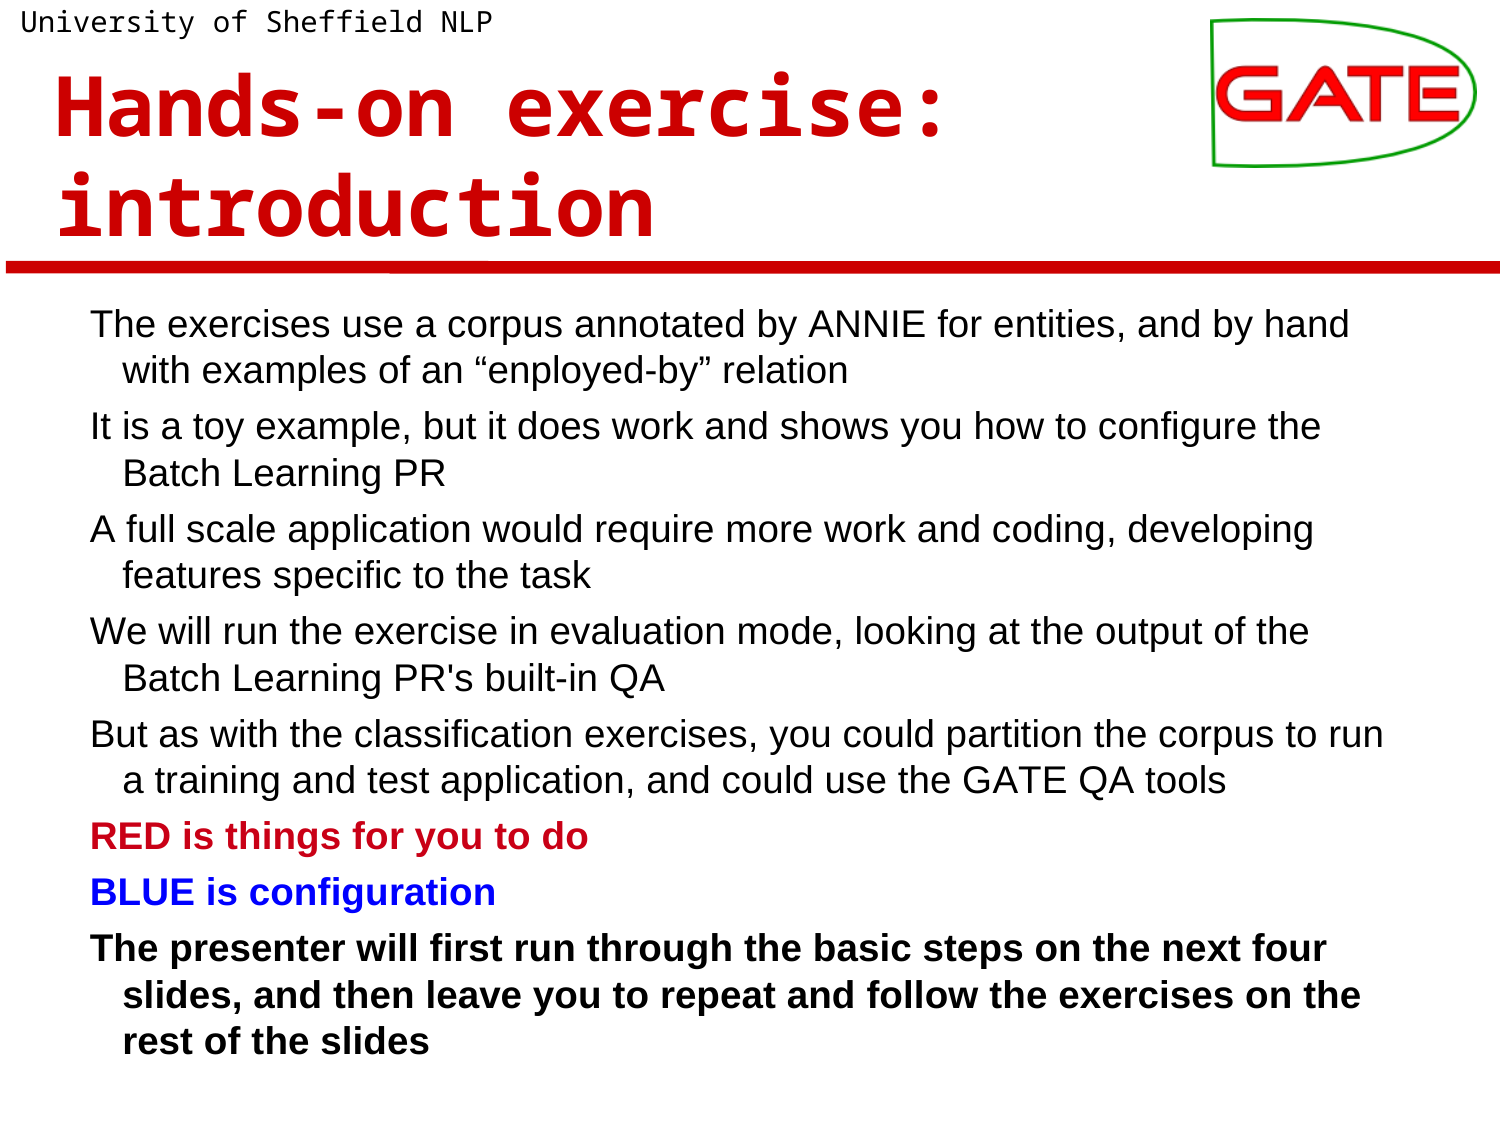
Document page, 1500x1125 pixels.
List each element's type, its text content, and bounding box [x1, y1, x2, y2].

title Hands-on exercise: introduction [41, 30, 1391, 262]
picture [1210, 18, 1477, 168]
list The exercises use a corpus annotated by ANNIE for entities, and by hand with examples of an “enployed-by” relation It is a toy example, but it does work and shows you how to configure the Batch Learning PR A full scale application would require more work and coding, developing features specific to the task We will run the exercise in evaluation mode, looking at the output of the Batch Learning PR's built-in QA But as with the classification exercises, you could partition the corpus to run a training and test application, and could use the GATE QA tools RED is things for you to do BLUE is configuration The presenter will first run through the basic steps on the next four slides, and then leave you to repeat and follow the exercises on the rest of the slides [74, 290, 1425, 1081]
